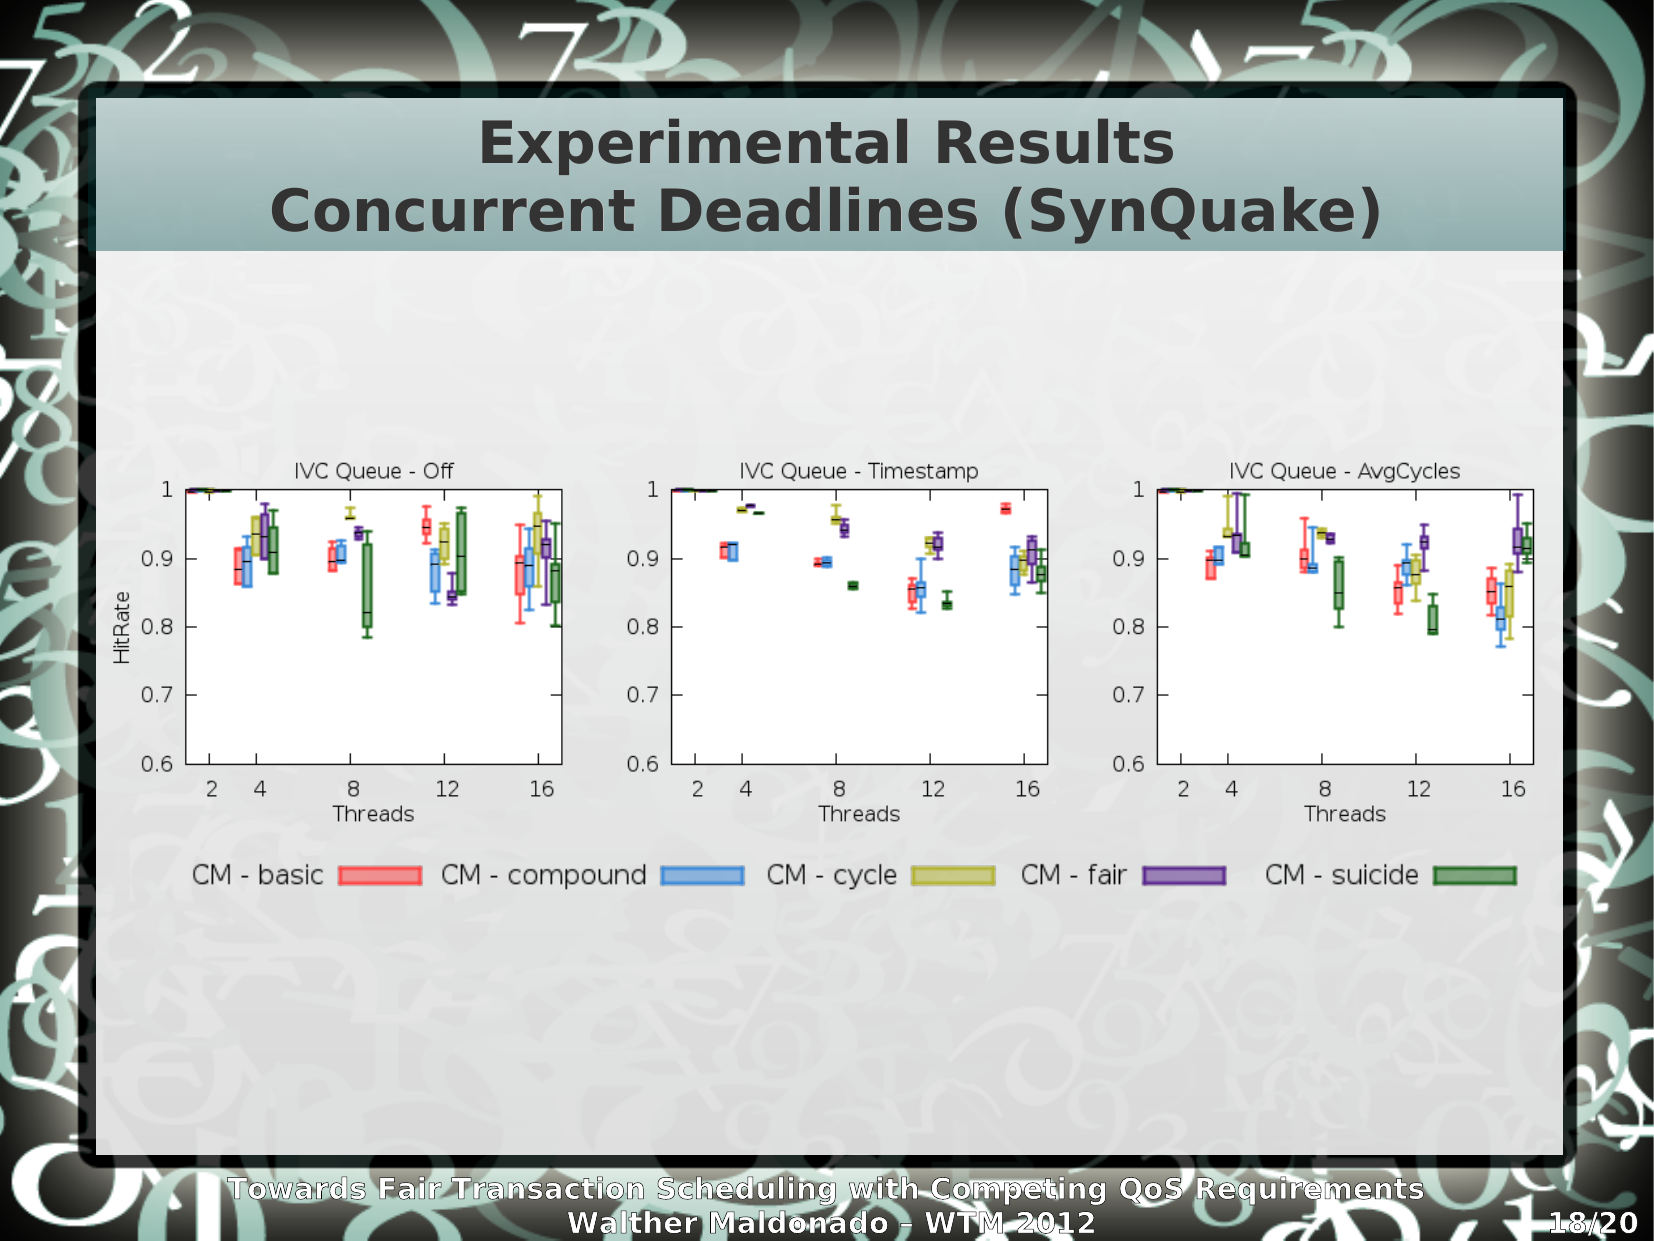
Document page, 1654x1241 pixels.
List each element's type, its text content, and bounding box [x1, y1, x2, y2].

title Experimental Results Concurrent Deadlines (SynQuake) [103, 103, 1551, 251]
picture [0, 0, 1654, 1241]
